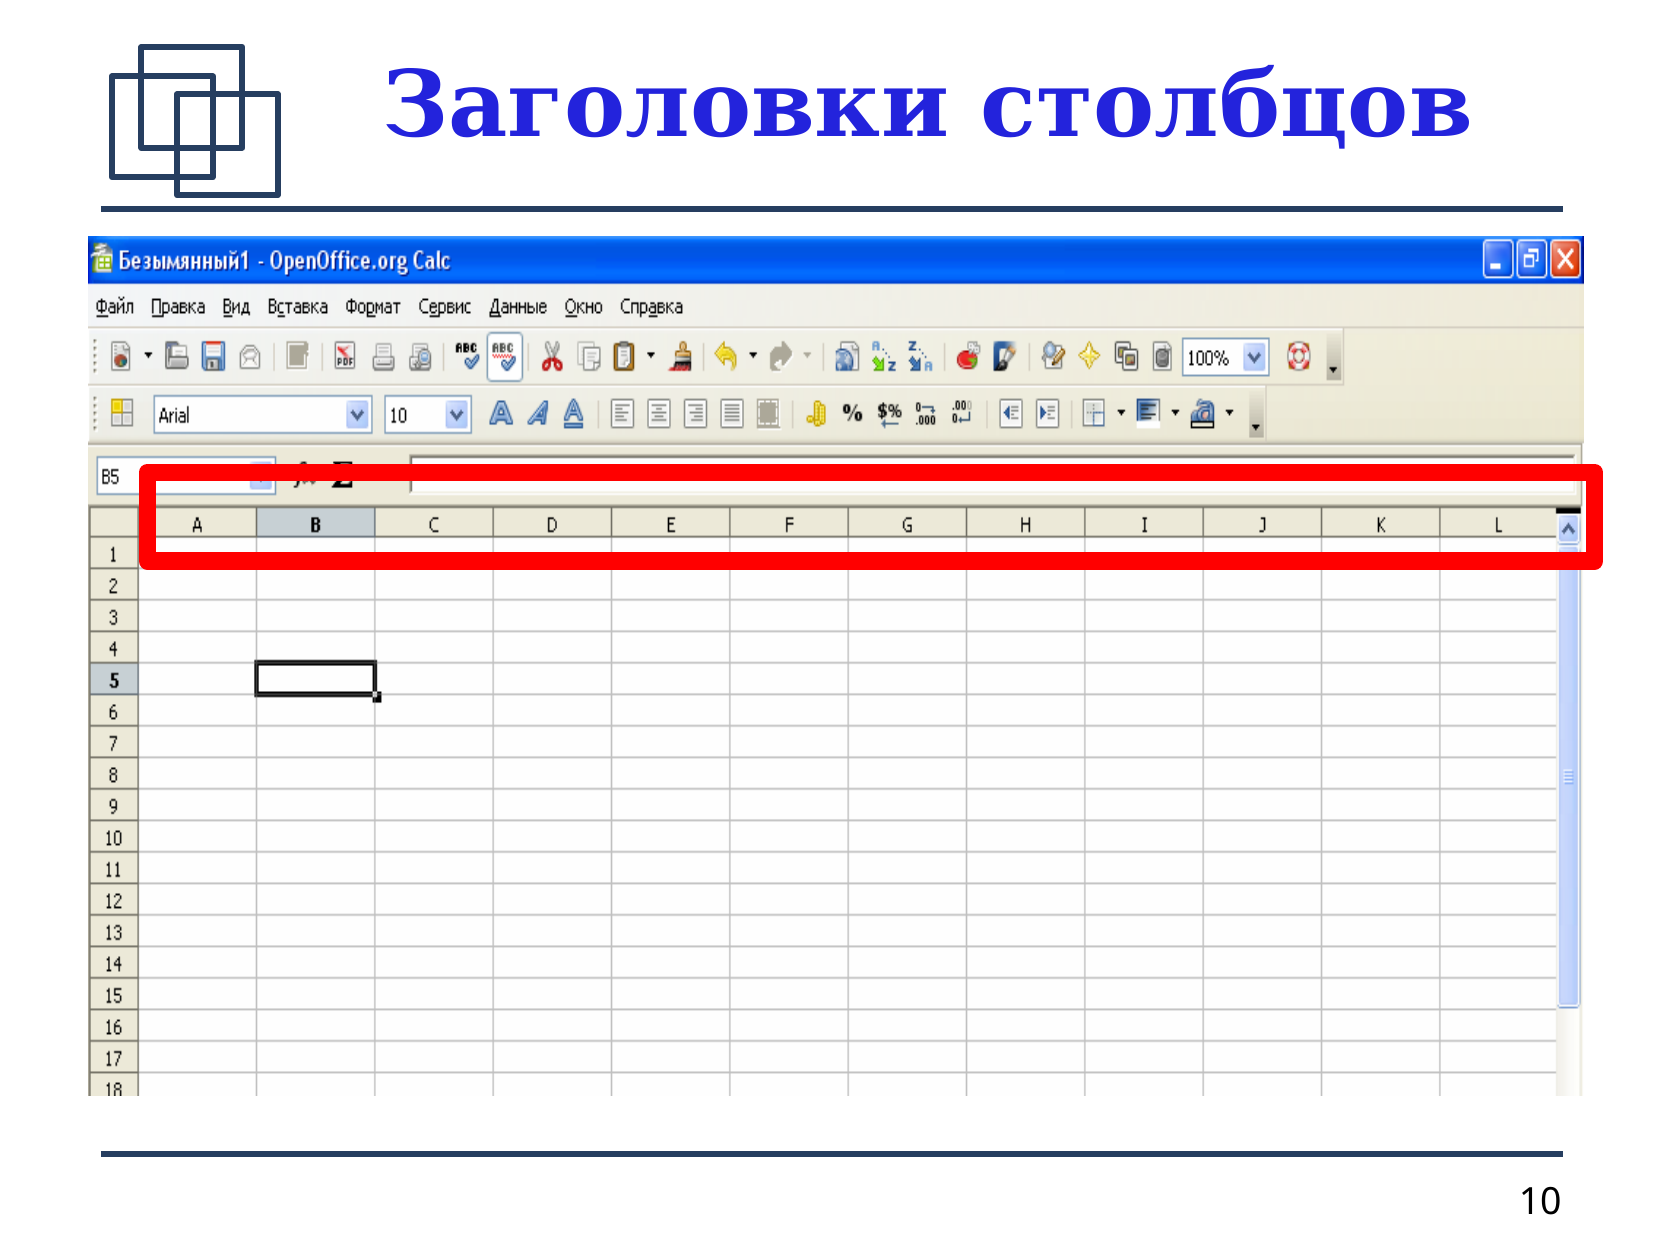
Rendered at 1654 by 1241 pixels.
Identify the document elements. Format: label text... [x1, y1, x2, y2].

picture [88, 236, 1584, 1096]
text_box Заголовки столбцов [294, 52, 1595, 156]
picture [156, 481, 1584, 552]
